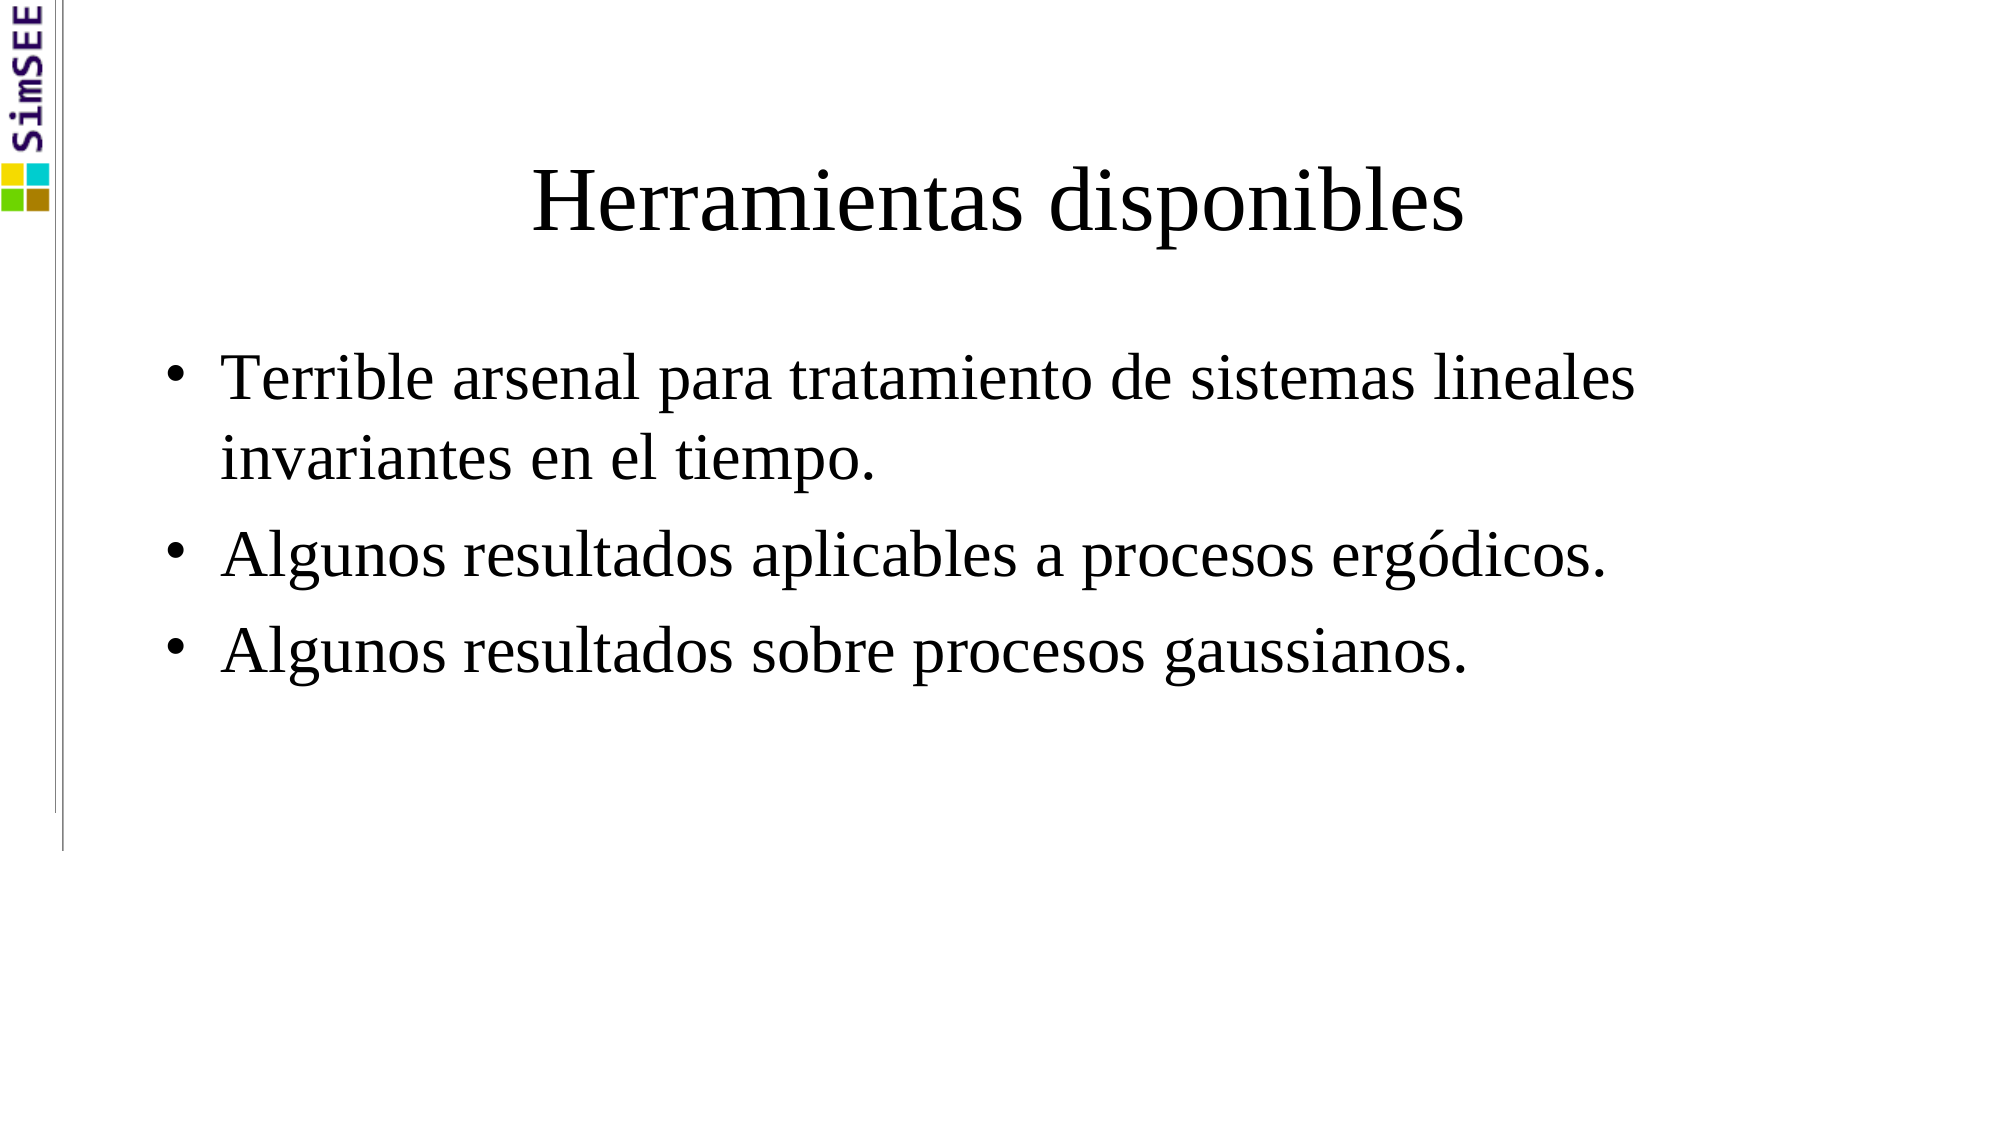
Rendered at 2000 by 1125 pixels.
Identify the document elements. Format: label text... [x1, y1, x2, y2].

picture [0, 162, 51, 213]
list Terrible arsenal para tratamiento de sistemas lineales invariantes en el tiempo. Algunos resultados aplicables a procesos ergódicos. Algunos resultados sobre procesos gaussianos. [149, 324, 1850, 1000]
picture [0, 5, 52, 154]
title Herramientas disponibles [149, 99, 1850, 288]
